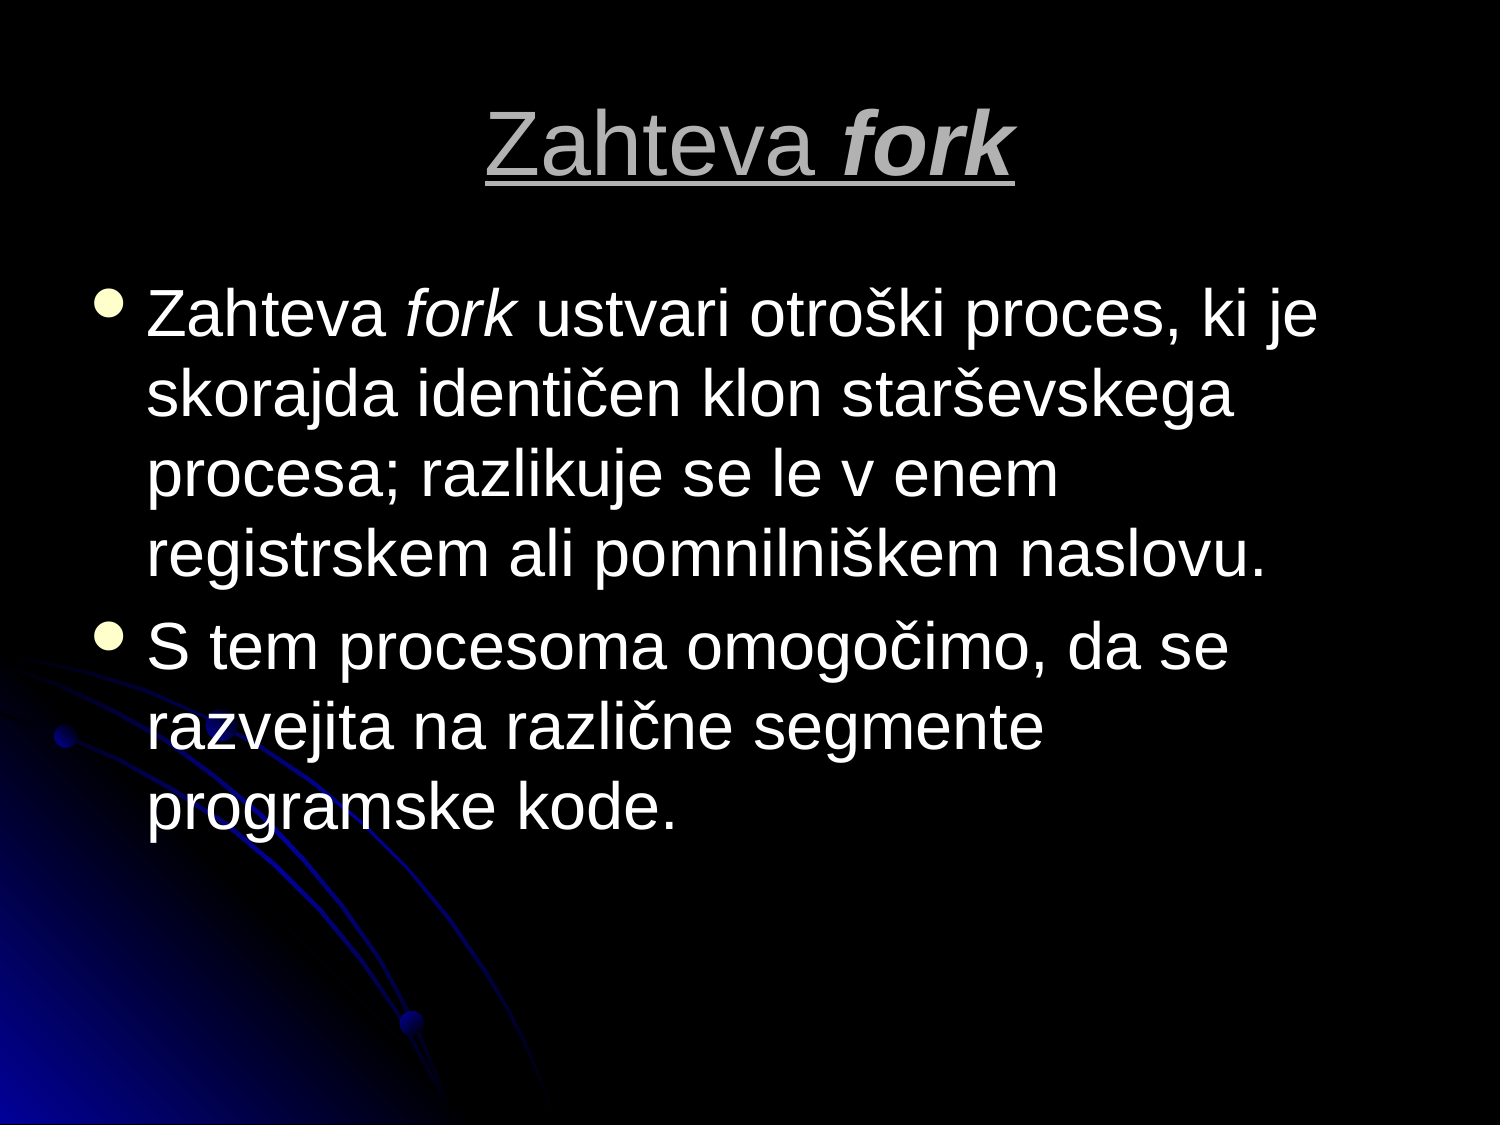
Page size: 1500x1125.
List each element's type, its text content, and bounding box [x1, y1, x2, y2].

title Zahteva fork [75, 45, 1425, 233]
list Zahteva fork ustvari otroški proces, ki je skorajda identičen klon starševskega procesa; razlikuje se le v enem registrskem ali pomnilniškem naslovu. S tem procesoma omogočimo, da se razvejita na različne segmente programske kode. [75, 262, 1425, 1006]
